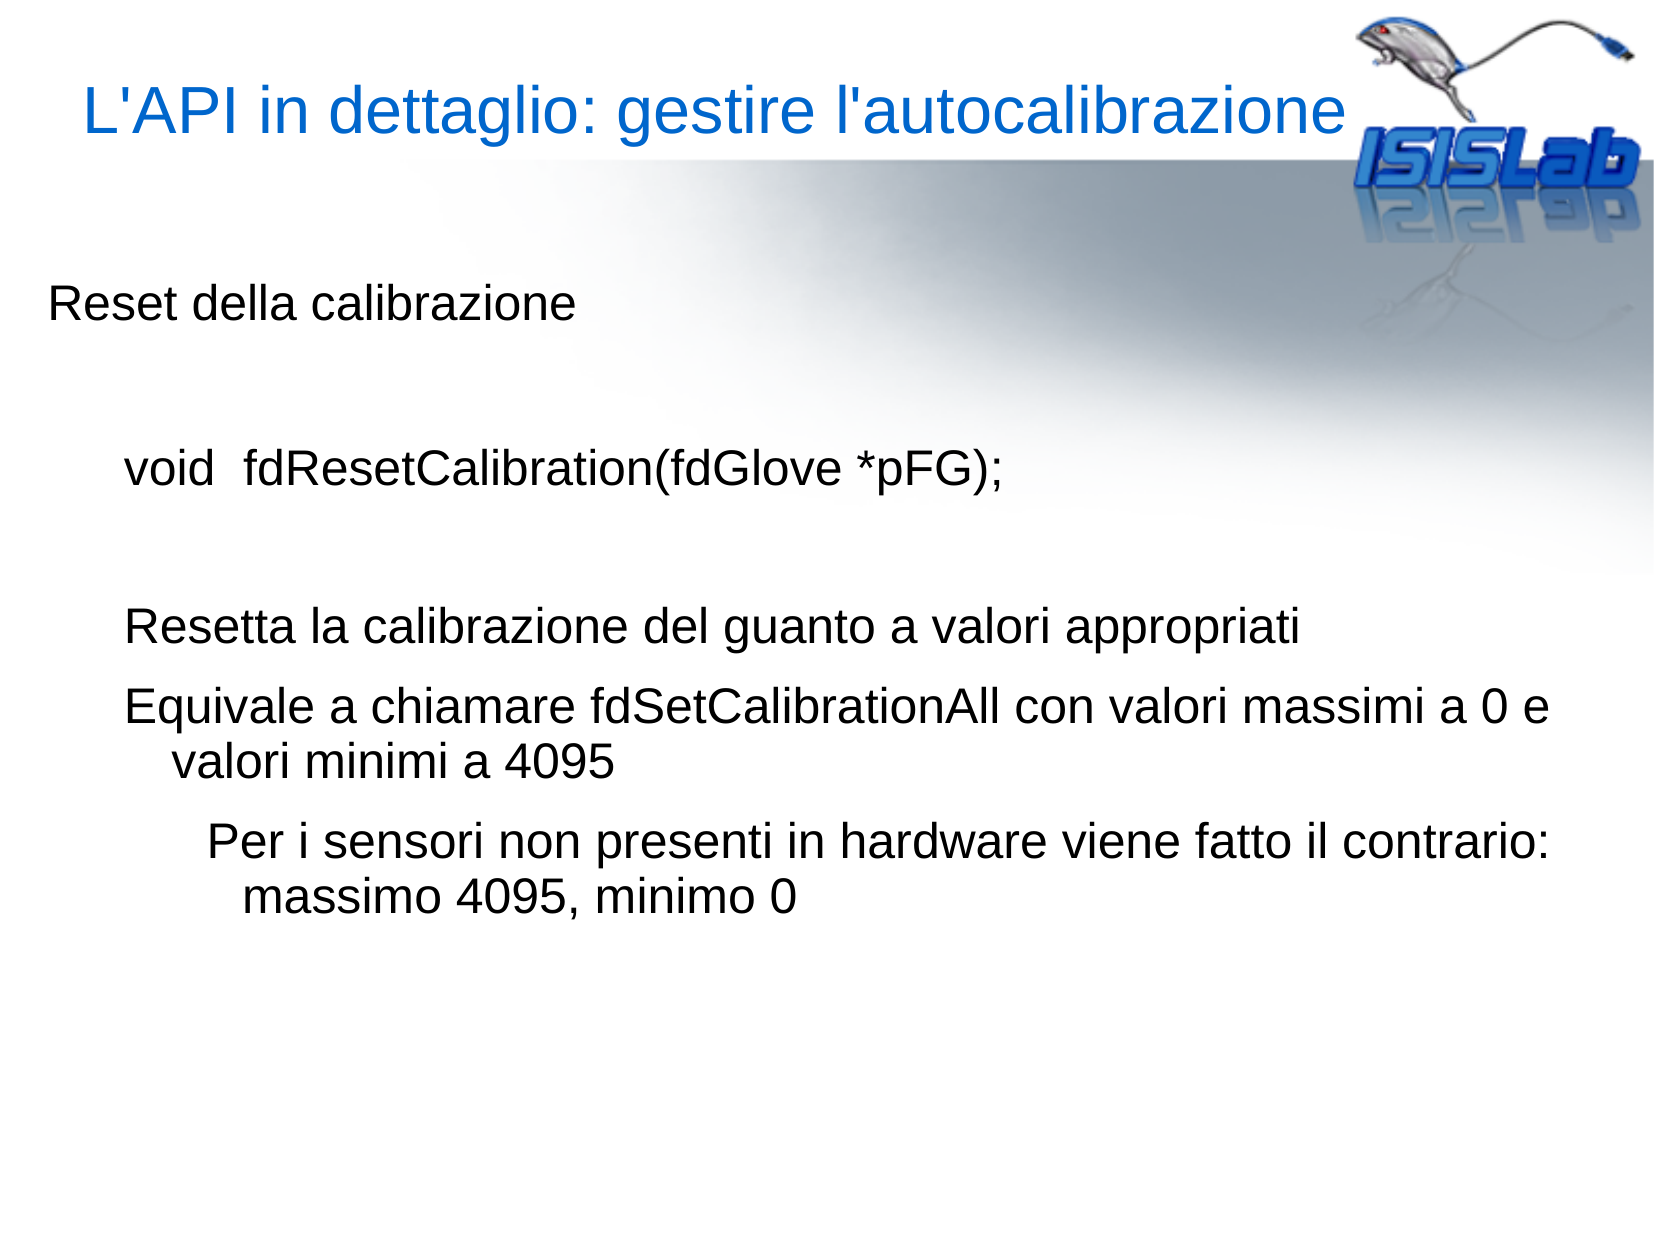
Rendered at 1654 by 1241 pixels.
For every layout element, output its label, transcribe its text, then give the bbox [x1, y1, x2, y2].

picture [0, 0, 1654, 1241]
title L'API in dettaglio: gestire l'autocalibrazione [82, 46, 1571, 175]
list Reset della calibrazione void fdResetCalibration(fdGlove *pFG); Resetta la calibrazione del guanto a valori appropriati Equivale a chiamare fdSetCalibrationAll con valori massimi a 0 e valori minimi a 4095 Per i sensori non presenti in hardware viene fatto il contrario: massimo 4095, minimo 0 [29, 275, 1565, 1164]
